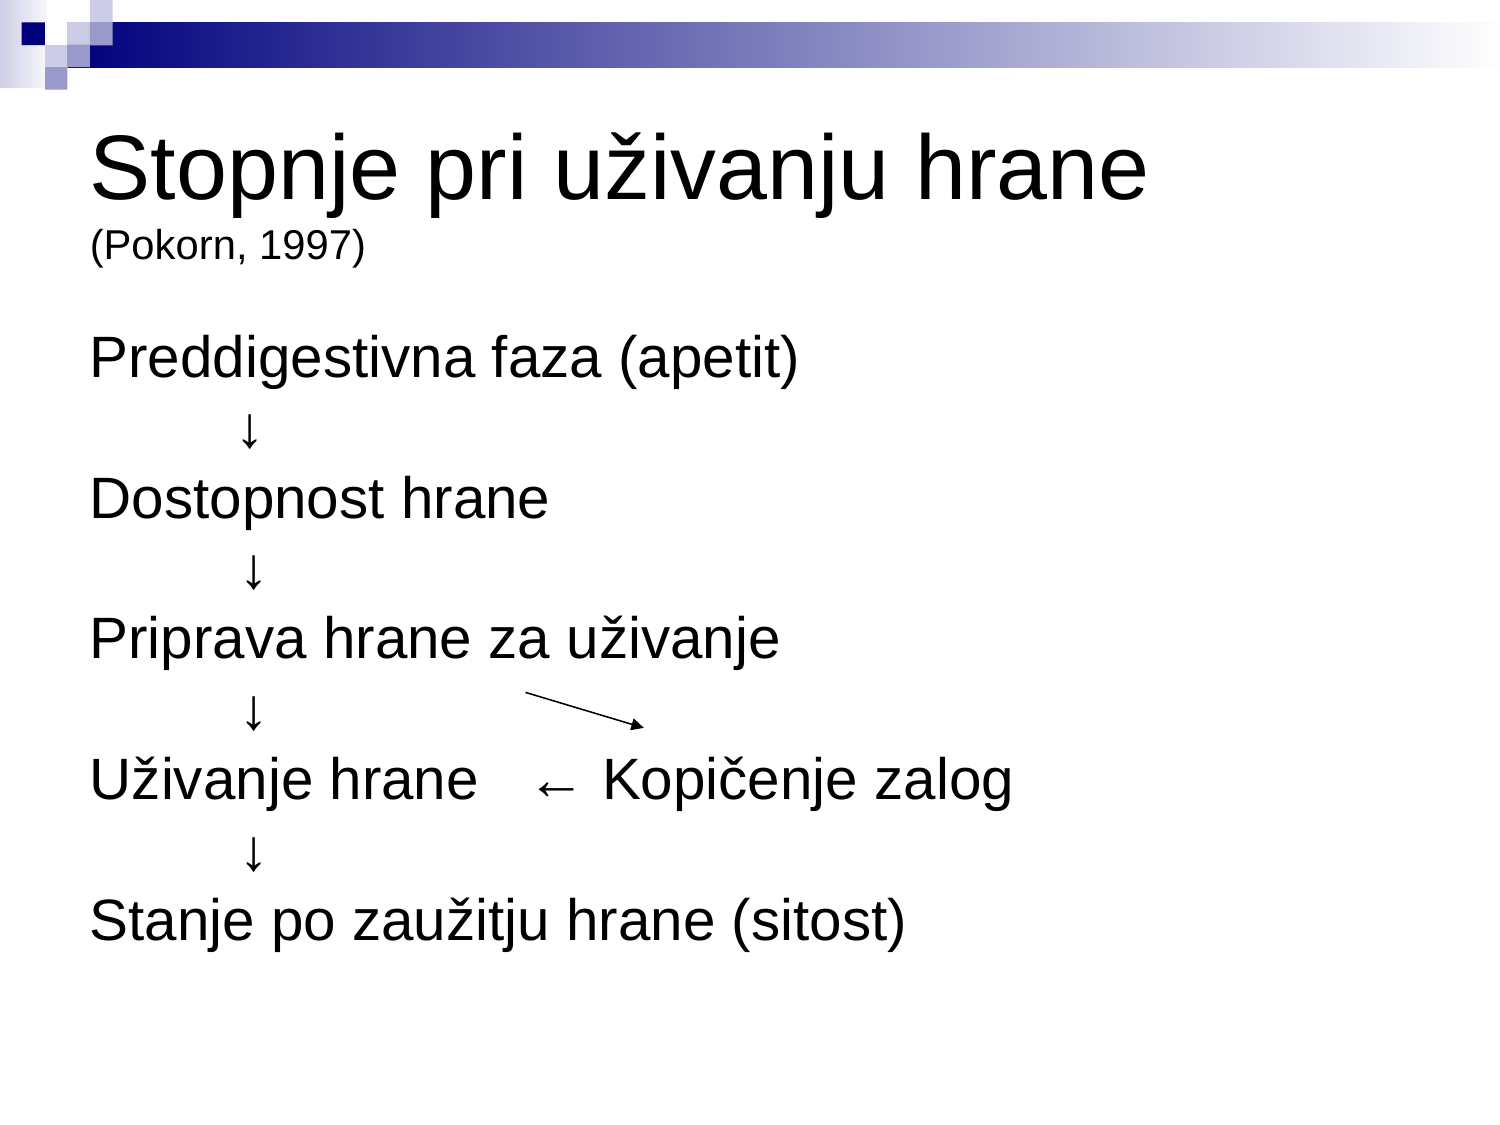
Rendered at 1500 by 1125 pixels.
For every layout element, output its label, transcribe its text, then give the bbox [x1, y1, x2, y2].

title Stopnje pri uživanju hrane (Pokorn, 1997) [75, 75, 1426, 301]
list Preddigestivna faza (apetit) ↓ Dostopnost hrane ↓ Priprava hrane za uživanje ↓ Uživanje hrane ← Kopičenje zalog ↓ Stanje po zaužitju hrane (sitost) [75, 324, 1426, 963]
